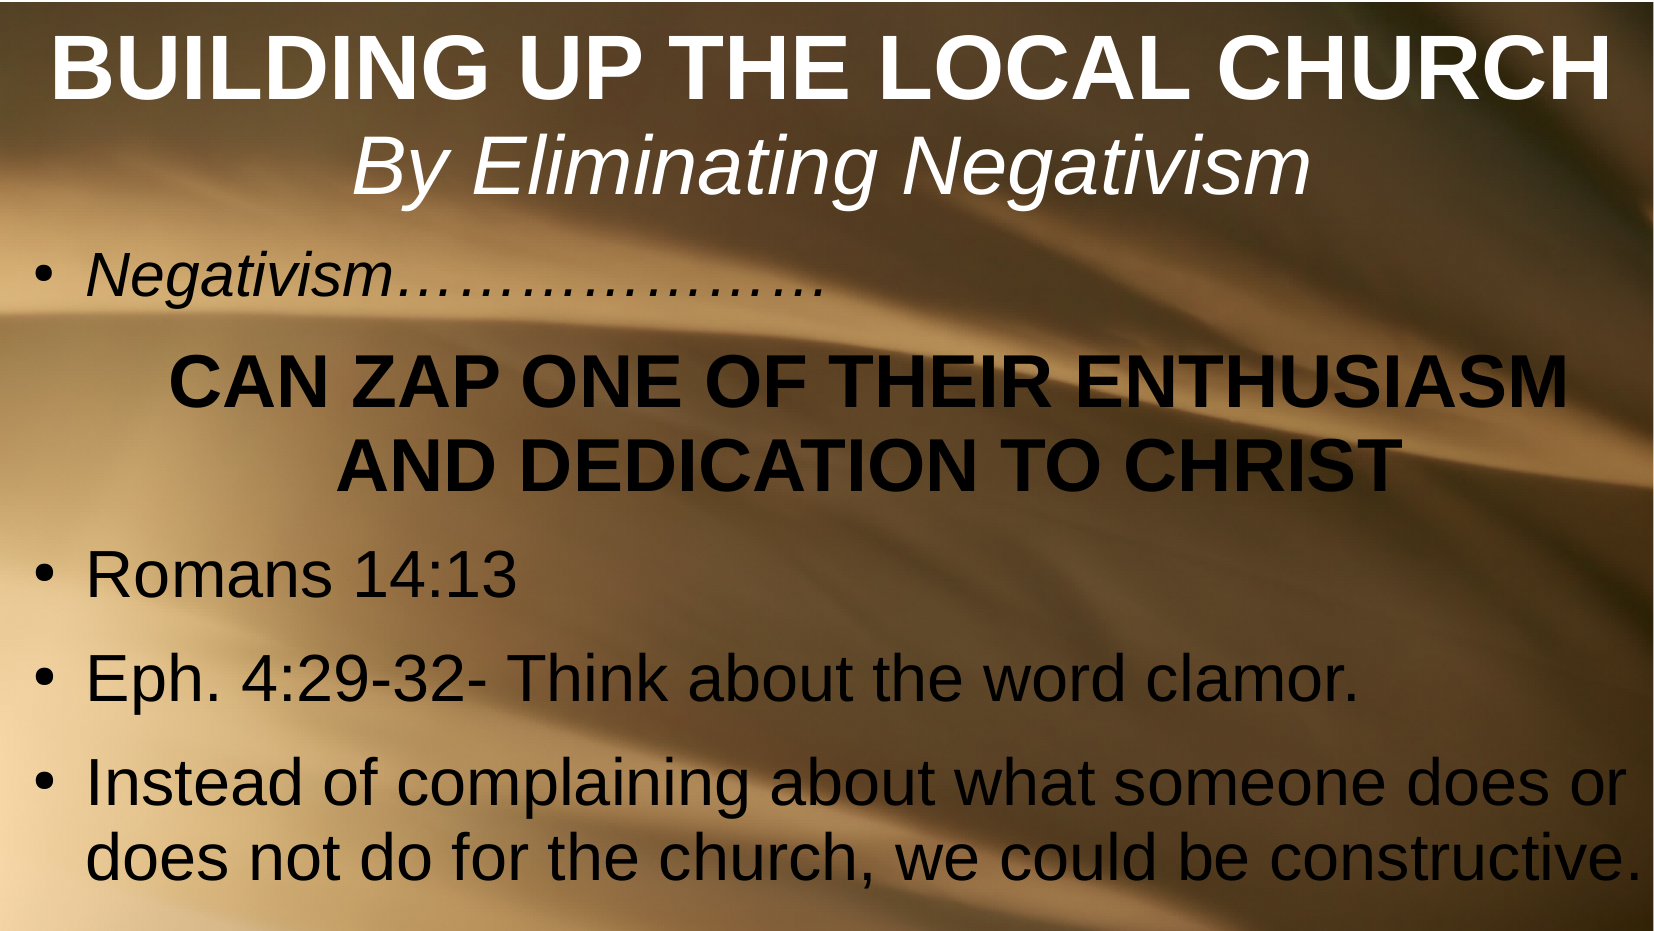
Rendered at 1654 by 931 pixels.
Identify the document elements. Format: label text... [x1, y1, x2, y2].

title BUILDING UP THE LOCAL CHURCH By Eliminating Negativism [15, 12, 1651, 218]
picture [0, 2, 1654, 931]
list Negativism………………… CAN ZAP ONE OF THEIR ENTHUSIASM AND DEDICATION TO CHRIST Romans 14:13 Eph. 4:29-32- Think about the word clamor. Instead of complaining about what someone does or does not do for the church, we could be constructive. [15, 240, 1654, 931]
